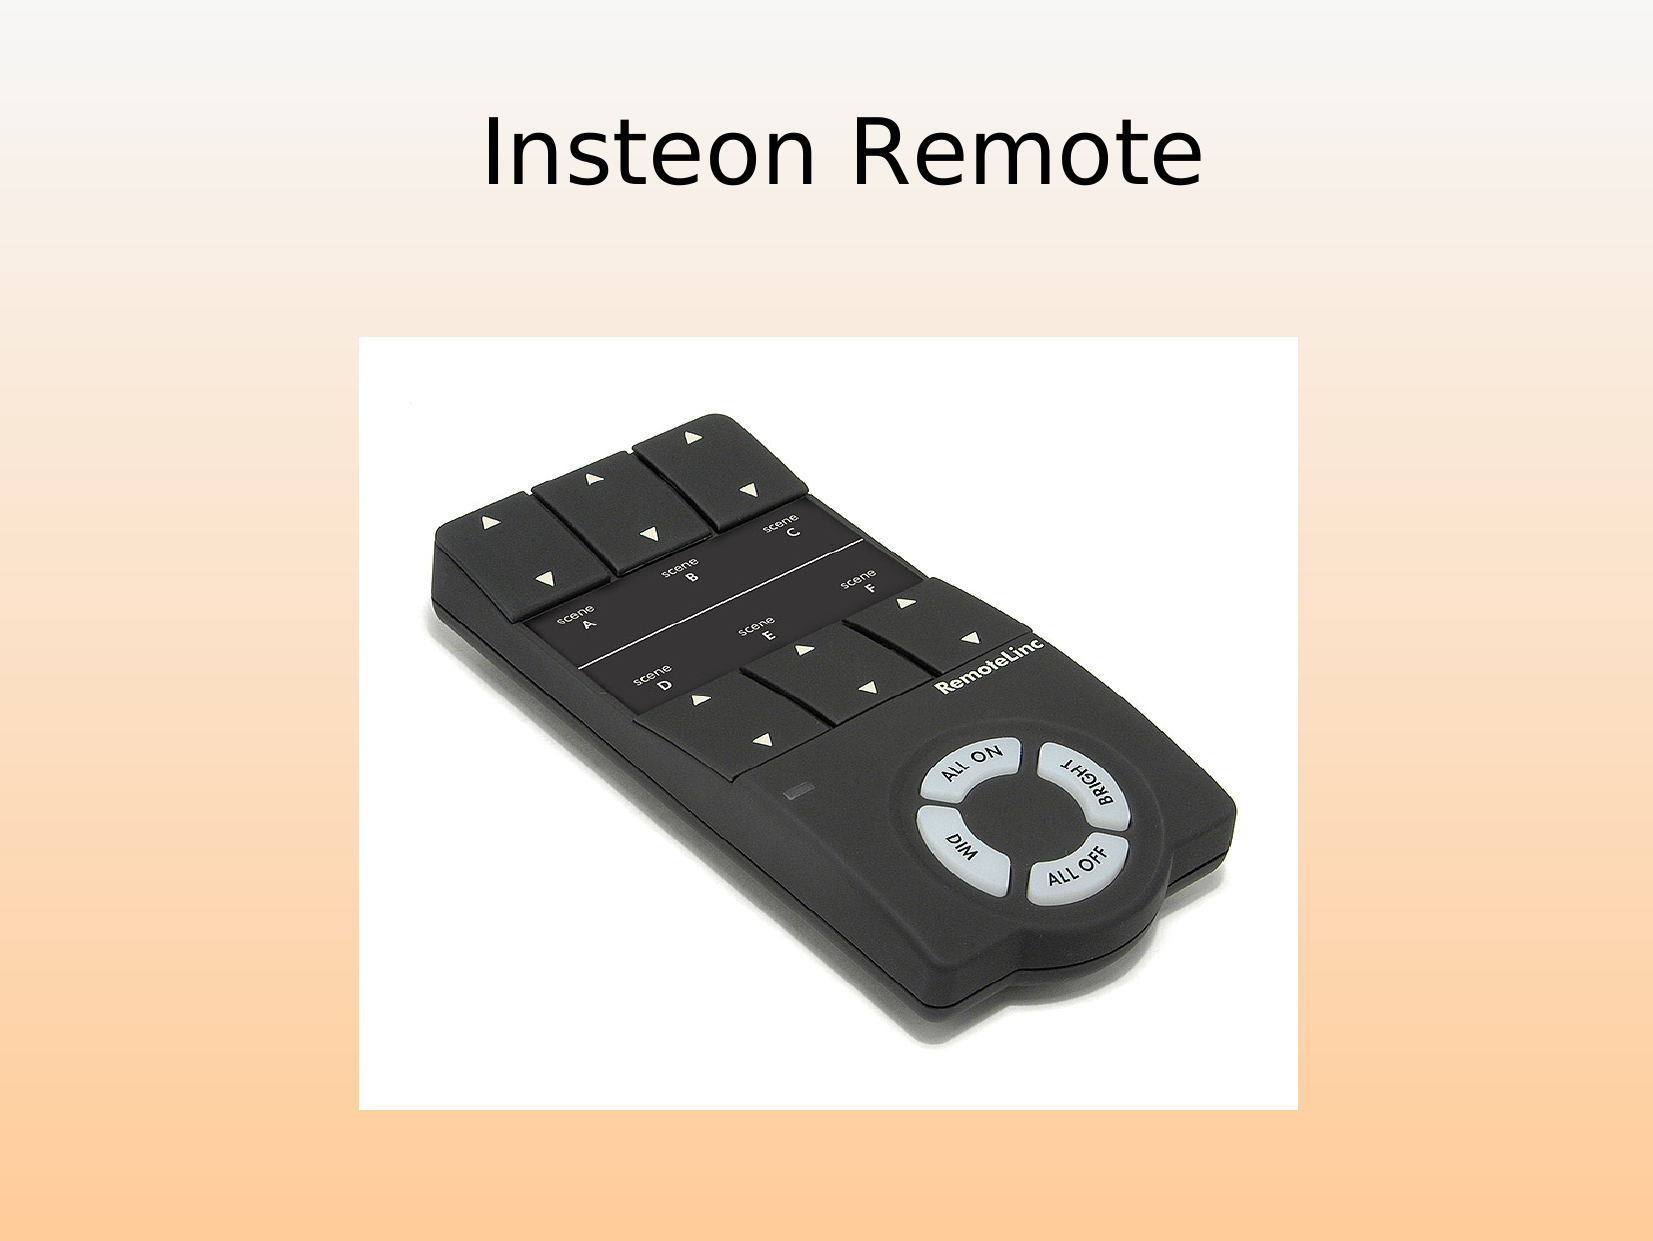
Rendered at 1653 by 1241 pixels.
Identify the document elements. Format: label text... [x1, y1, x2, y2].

chart [82, 290, 1571, 1110]
title Insteon Remote [82, 49, 1570, 257]
